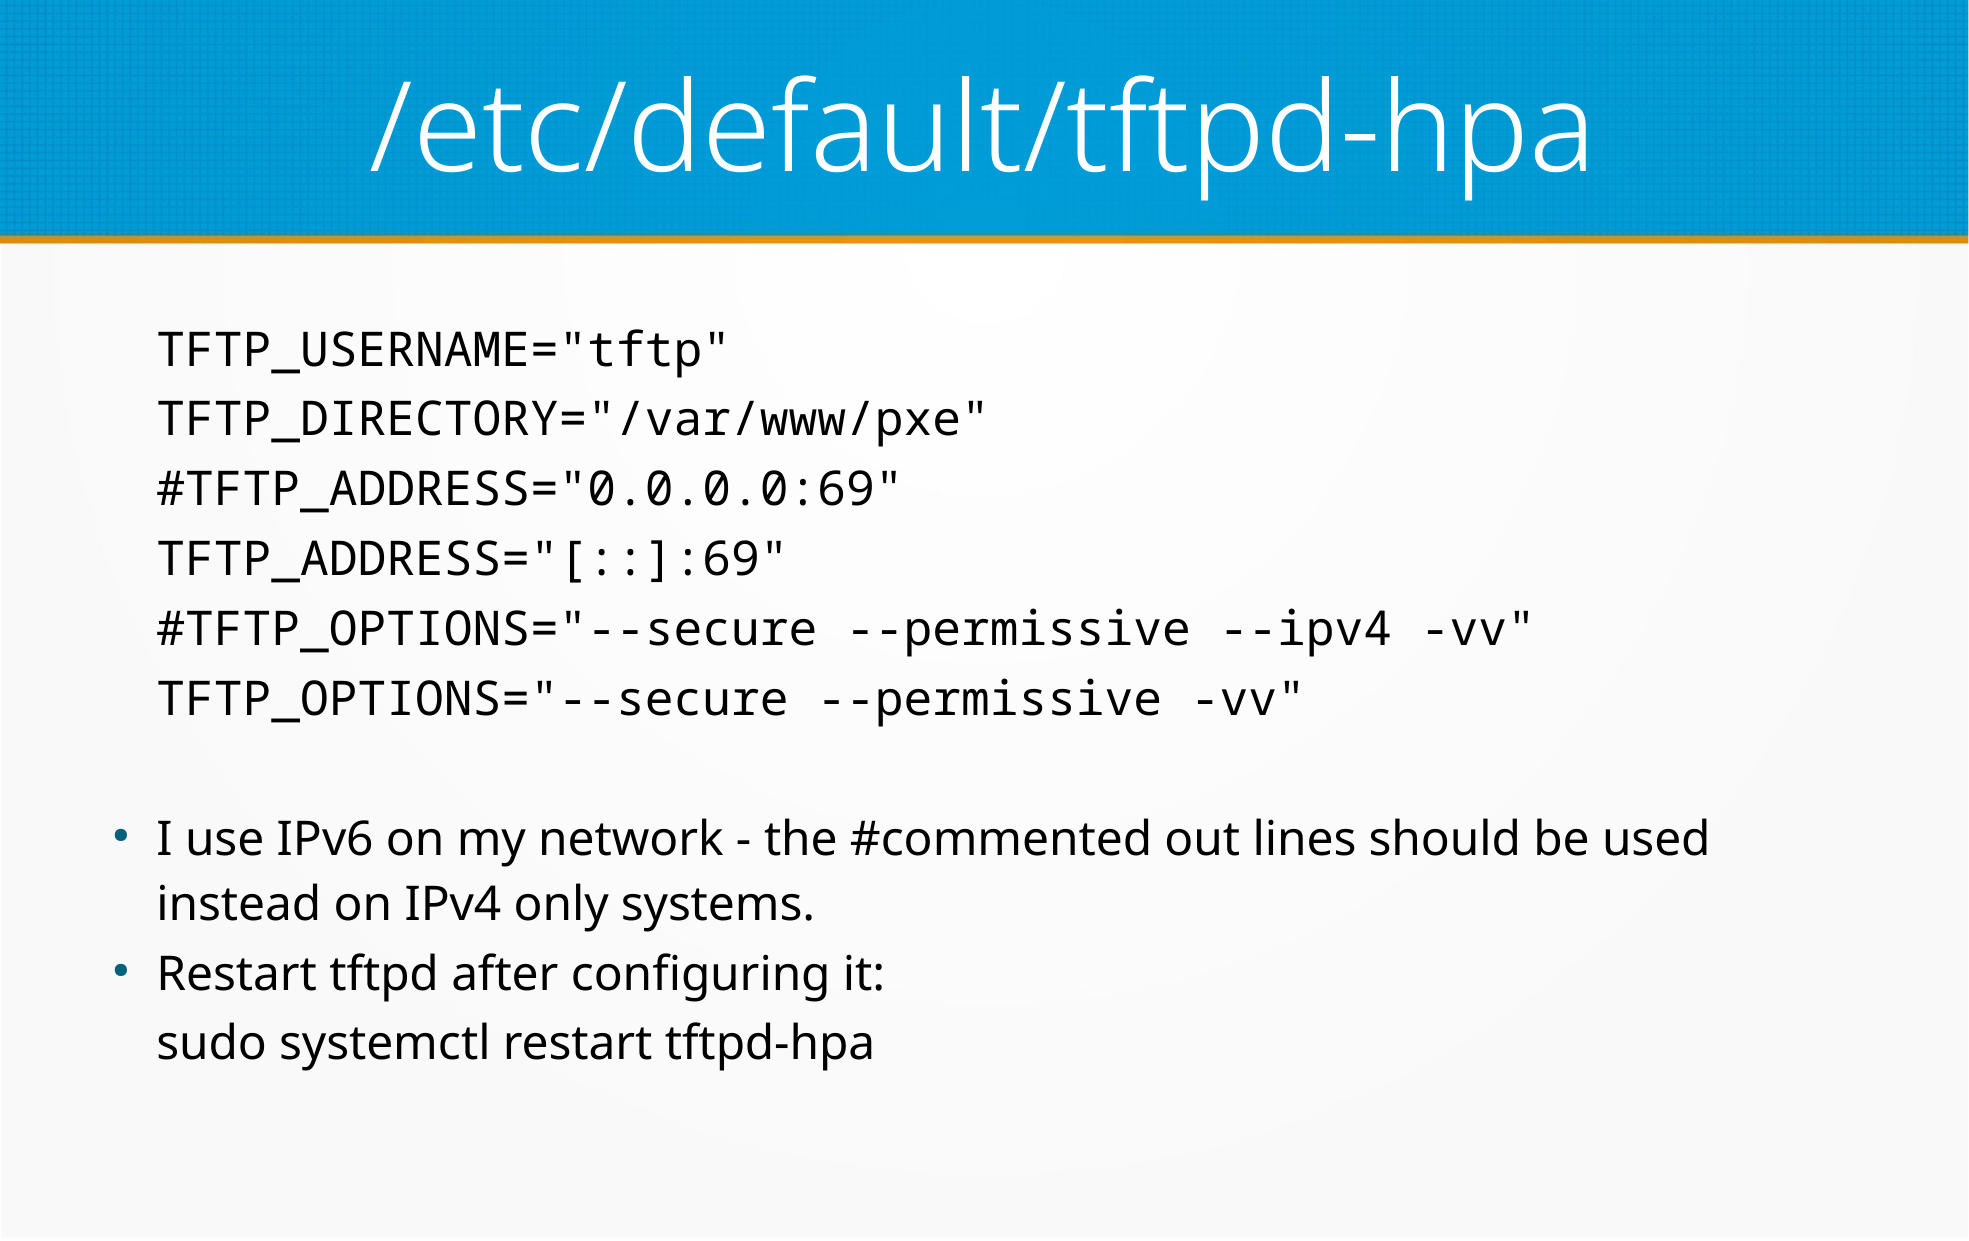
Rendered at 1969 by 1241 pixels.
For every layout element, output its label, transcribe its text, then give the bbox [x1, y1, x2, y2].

title /etc/default/tftpd-hpa [98, 19, 1870, 227]
picture [0, 233, 1969, 1241]
list TFTP_USERNAME="tftp" TFTP_DIRECTORY="/var/www/pxe" #TFTP_ADDRESS="0.0.0.0:69" TFTP_ADDRESS="[::]:69" #TFTP_OPTIONS="--secure --permissive --ipv4 -vv" TFTP_OPTIONS="--secure --permissive -vv" I use IPv6 on my network - the #commented out lines should be used instead on IPv4 only systems. Restart tftpd after configuring it: sudo systemctl restart tftpd-hpa [98, 315, 1861, 1081]
